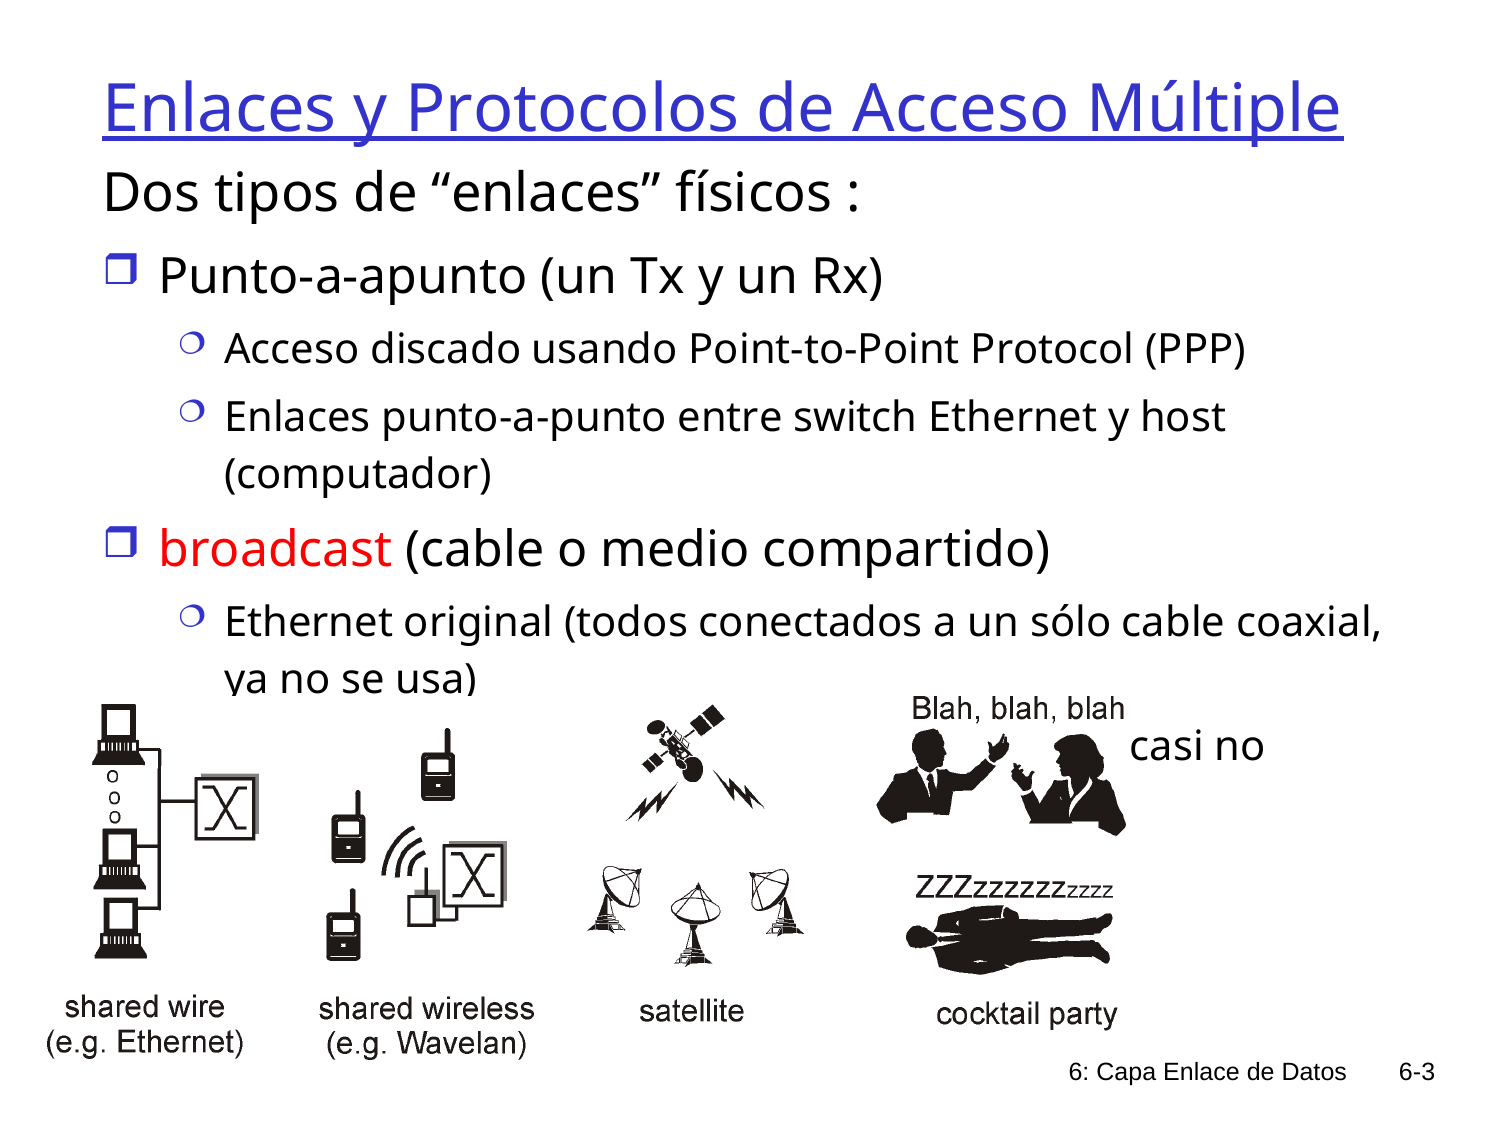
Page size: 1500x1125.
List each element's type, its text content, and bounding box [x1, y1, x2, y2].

title Enlaces y Protocolos de Acceso Múltiple [87, 23, 1426, 146]
picture [45, 696, 1126, 1060]
list Dos tipos de “enlaces” físicos : Punto-a-apunto (un Tx y un Rx) Acceso discado usando Point-to-Point Protocol (PPP) Enlaces punto-a-punto entre switch Ethernet y host (computador) broadcast (cable o medio compartido) Ethernet original (todos conectados a un sólo cable coaxial, ya no se usa) Ethernet con HUB (HUB=repetidor capa física, casi no quedan) Flujo de subida en HFC (Hybrid Fiber Coax) 802.11 LAN inalámbrica [87, 146, 1426, 699]
